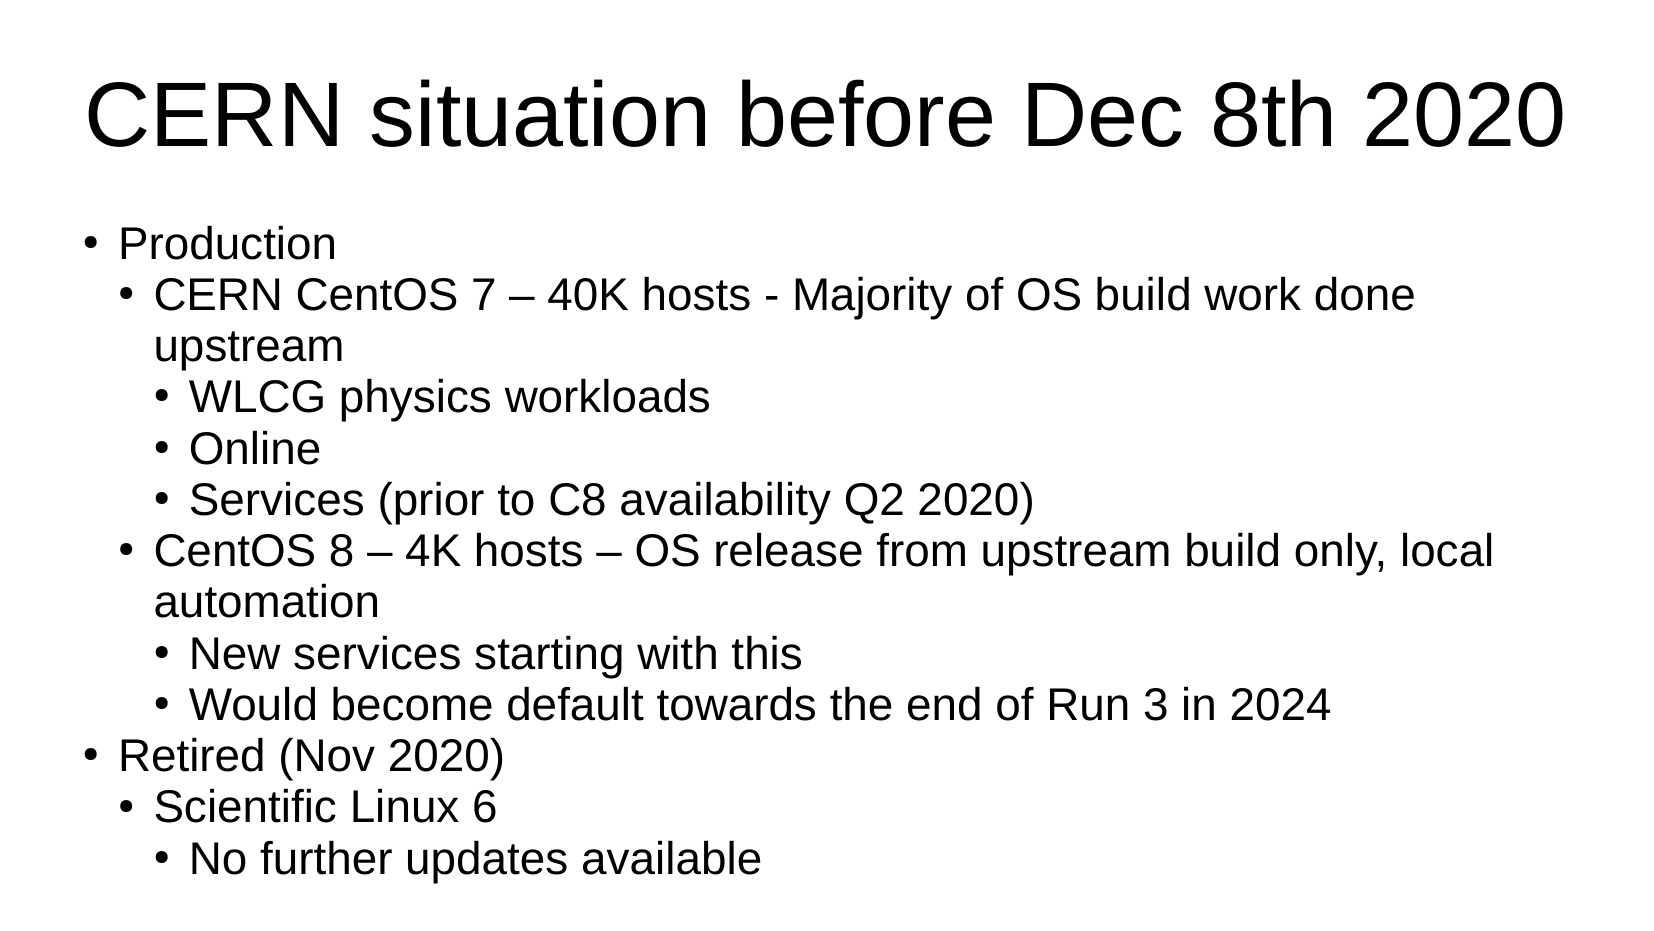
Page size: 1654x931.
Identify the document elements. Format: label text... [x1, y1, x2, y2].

subtitle Production CERN CentOS 7 – 40K hosts - Majority of OS build work done upstream WLCG physics workloads Online Services (prior to C8 availability Q2 2020) CentOS 8 – 4K hosts – OS release from upstream build only, local automation New services starting with this Would become default towards the end of Run 3 in 2024 Retired (Nov 2020) Scientific Linux 6 No further updates available [82, 217, 1571, 931]
title CERN situation before Dec 8th 2020 [82, 37, 1571, 193]
